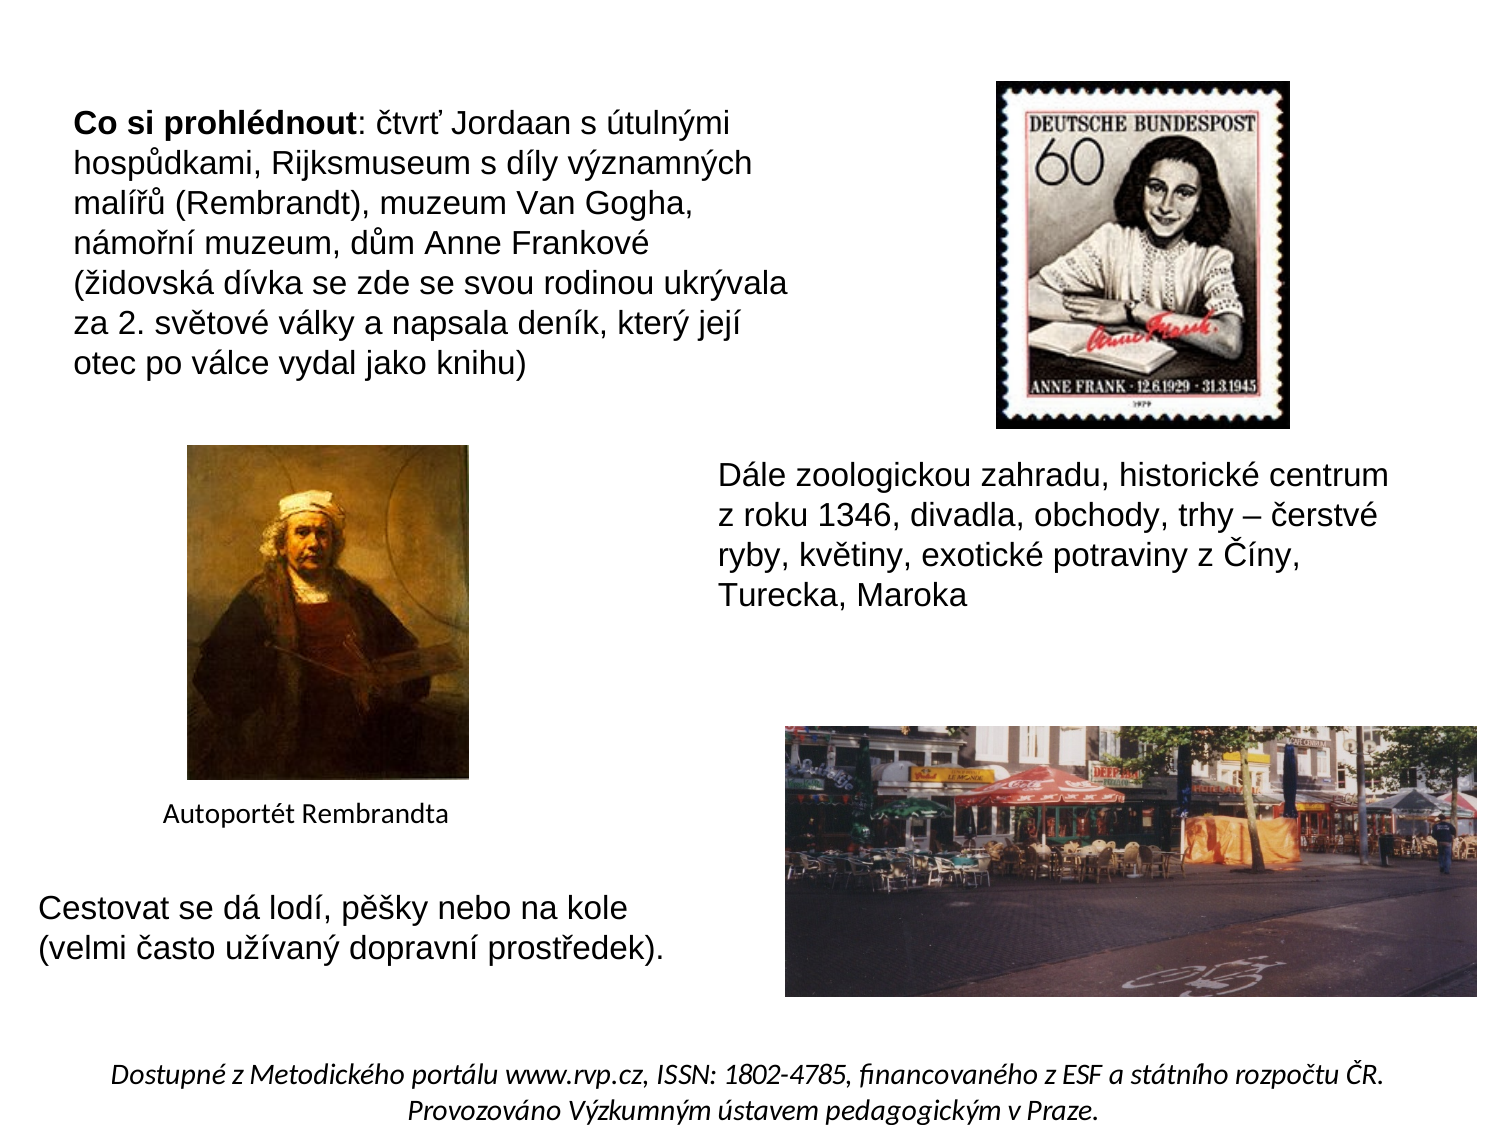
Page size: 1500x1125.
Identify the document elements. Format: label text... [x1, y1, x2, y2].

text_box Co si prohlédnout: čtvrť Jordaan s útulnými hospůdkami, Rijksmuseum s díly významných malířů (Rembrandt), muzeum Van Gogha, námořní muzeum, dům Anne Frankové (židovská dívka se zde se svou rodinou ukrývala za 2. světové války a napsala deník, který její otec po válce vydal jako knihu) [58, 93, 809, 389]
text_box Autoportét Rembrandta [148, 786, 465, 838]
text_box Cestovat se dá lodí, pěšky nebo na kole (velmi často užívaný dopravní prostředek). [23, 878, 774, 975]
picture [785, 726, 1477, 997]
text_box Dále zoologickou zahradu, historické centrum z roku 1346, divadla, obchody, trhy – čerstvé ryby, květiny, exotické potraviny z Číny, Turecka, Maroka [703, 445, 1454, 621]
picture [187, 445, 469, 780]
picture [996, 81, 1290, 429]
picture [112, 1060, 1385, 1125]
